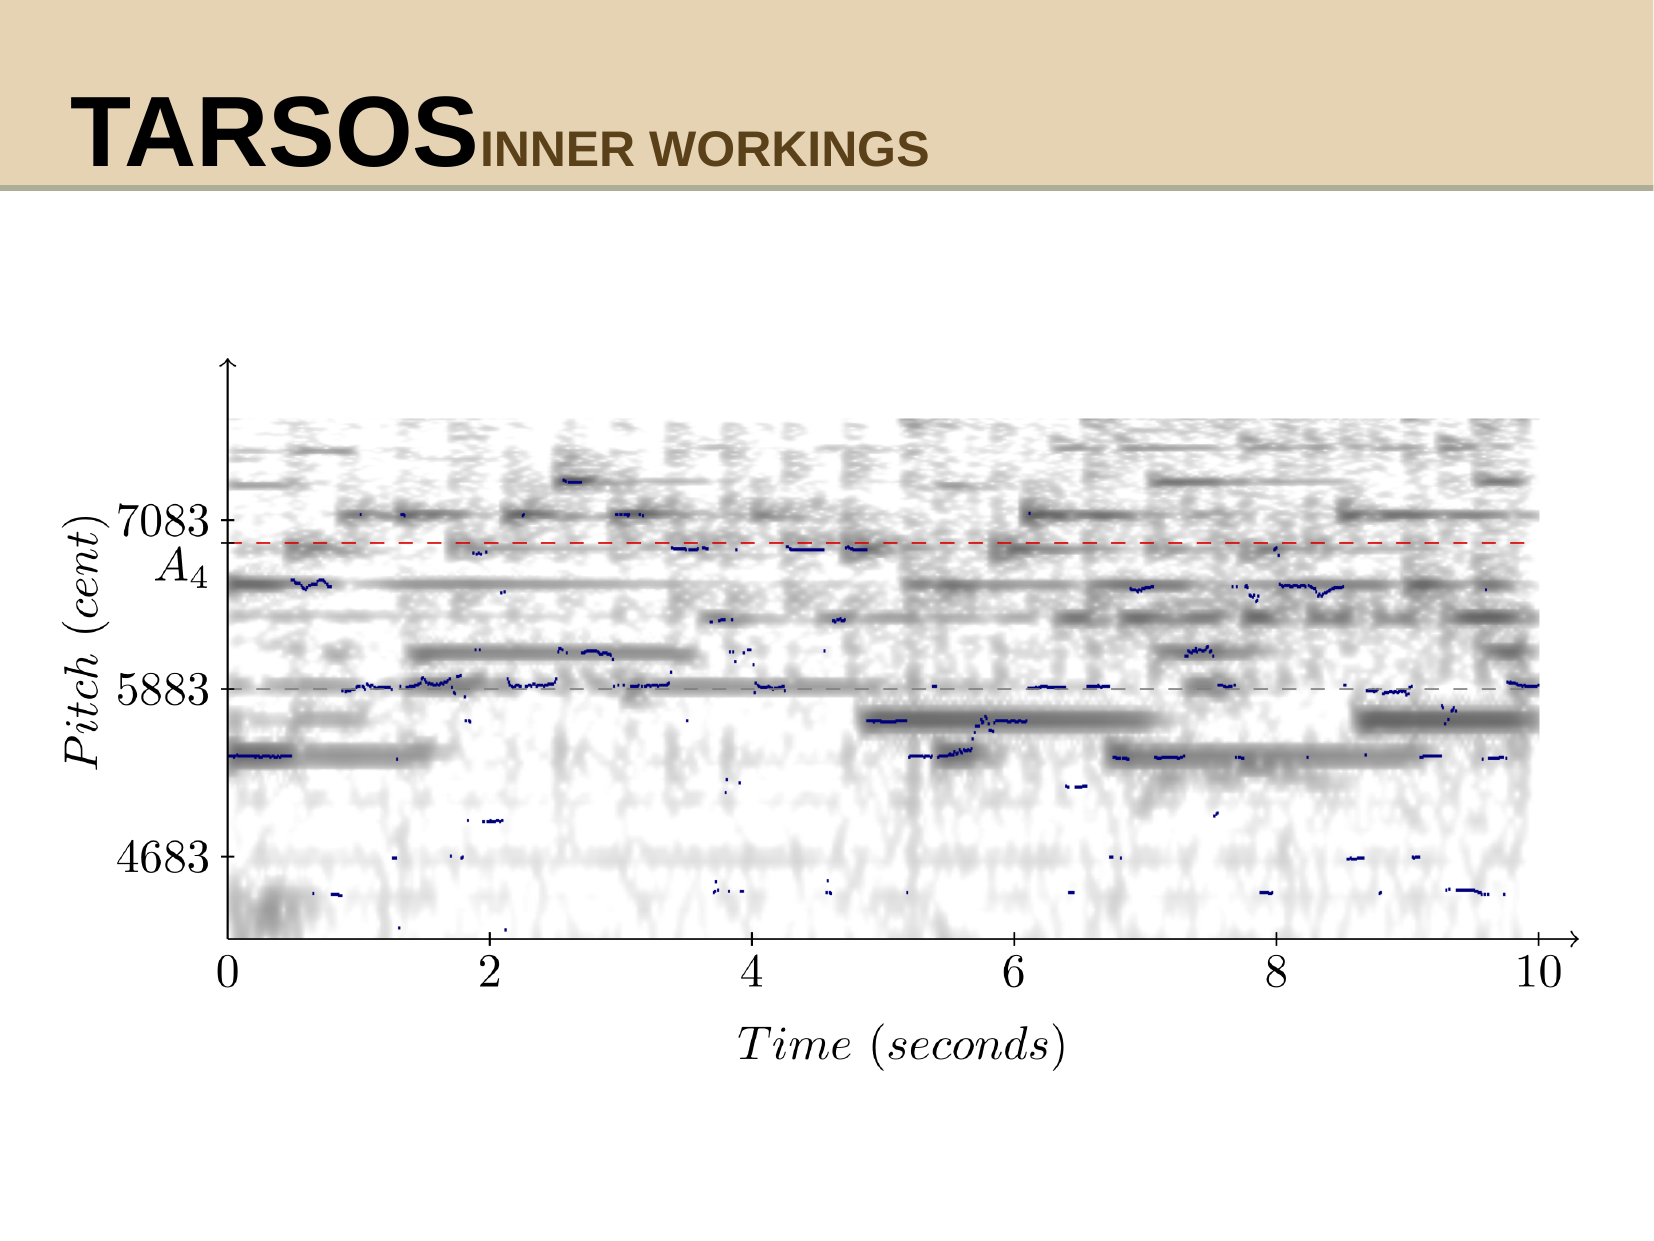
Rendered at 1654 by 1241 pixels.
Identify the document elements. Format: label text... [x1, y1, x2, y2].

picture [0, 318, 1651, 1092]
title TARSOSINNER WORKINGS [0, 0, 1654, 188]
